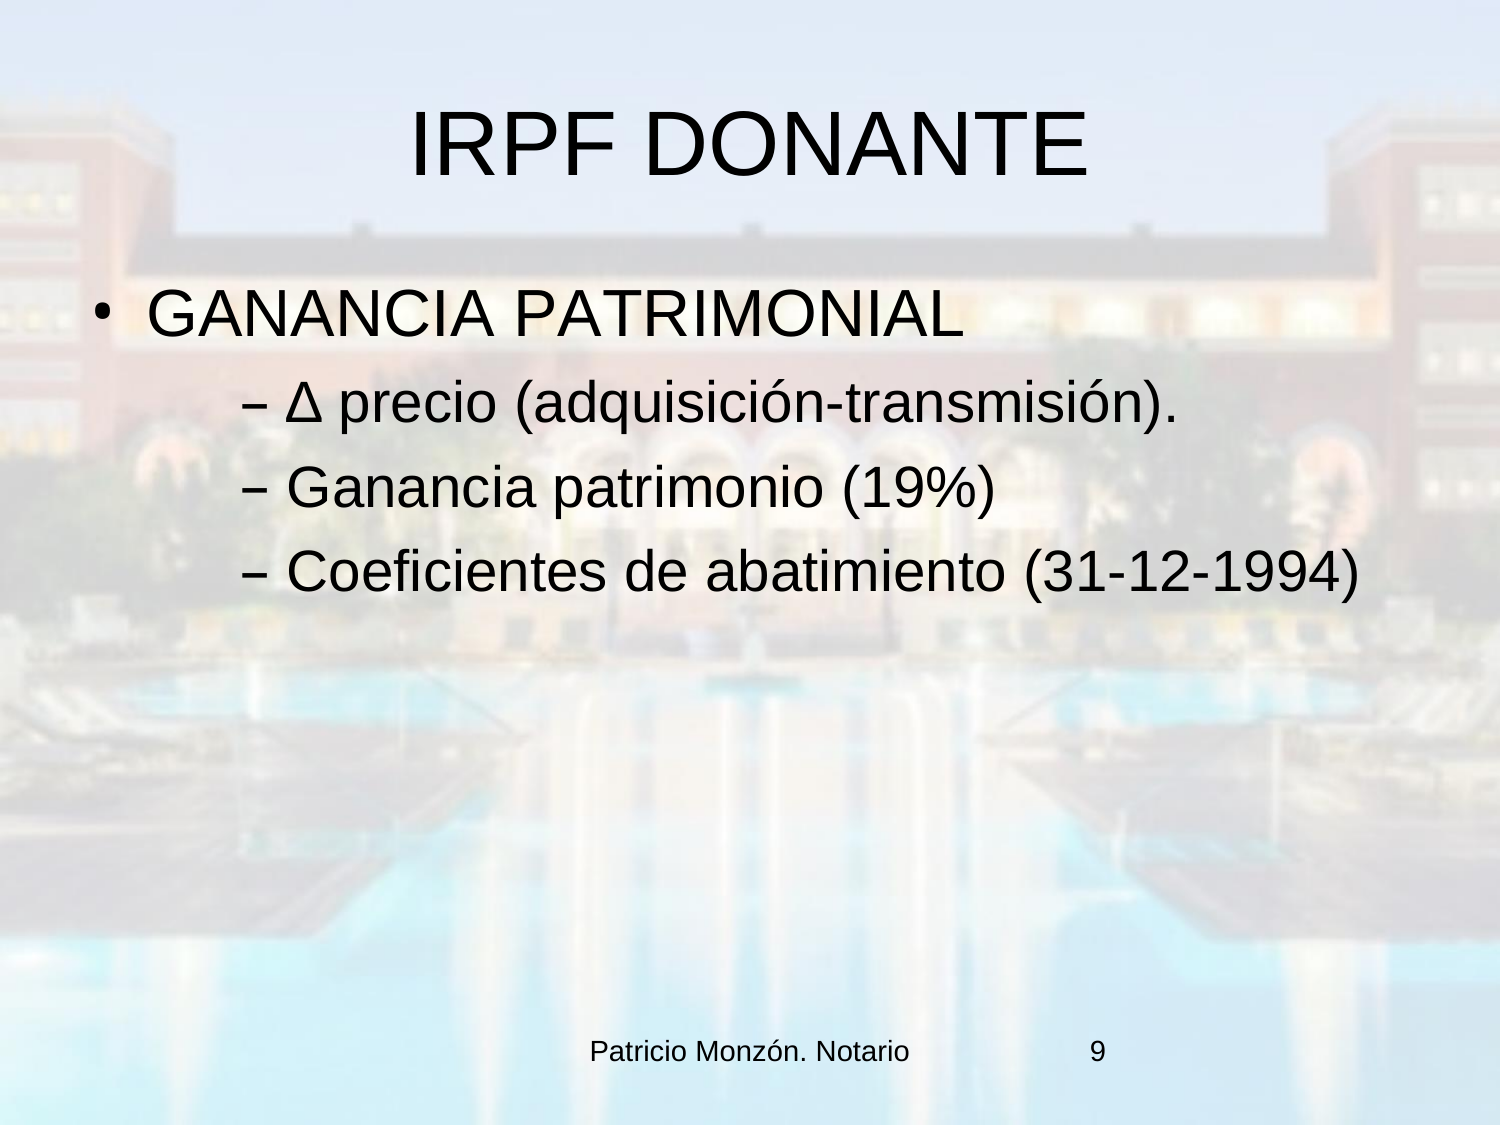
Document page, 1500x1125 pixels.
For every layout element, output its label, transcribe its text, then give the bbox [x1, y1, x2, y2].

title IRPF DONANTE [75, 45, 1426, 233]
text_box [1074, 1024, 1426, 1103]
list GANANCIA PATRIMONIAL ∆ precio (adquisición-transmisión). Ganancia patrimonio (19%) Coeficientes de abatimiento (31-12-1994) [75, 262, 1426, 1005]
text_box Patricio Monzón. Notario [512, 1024, 988, 1103]
